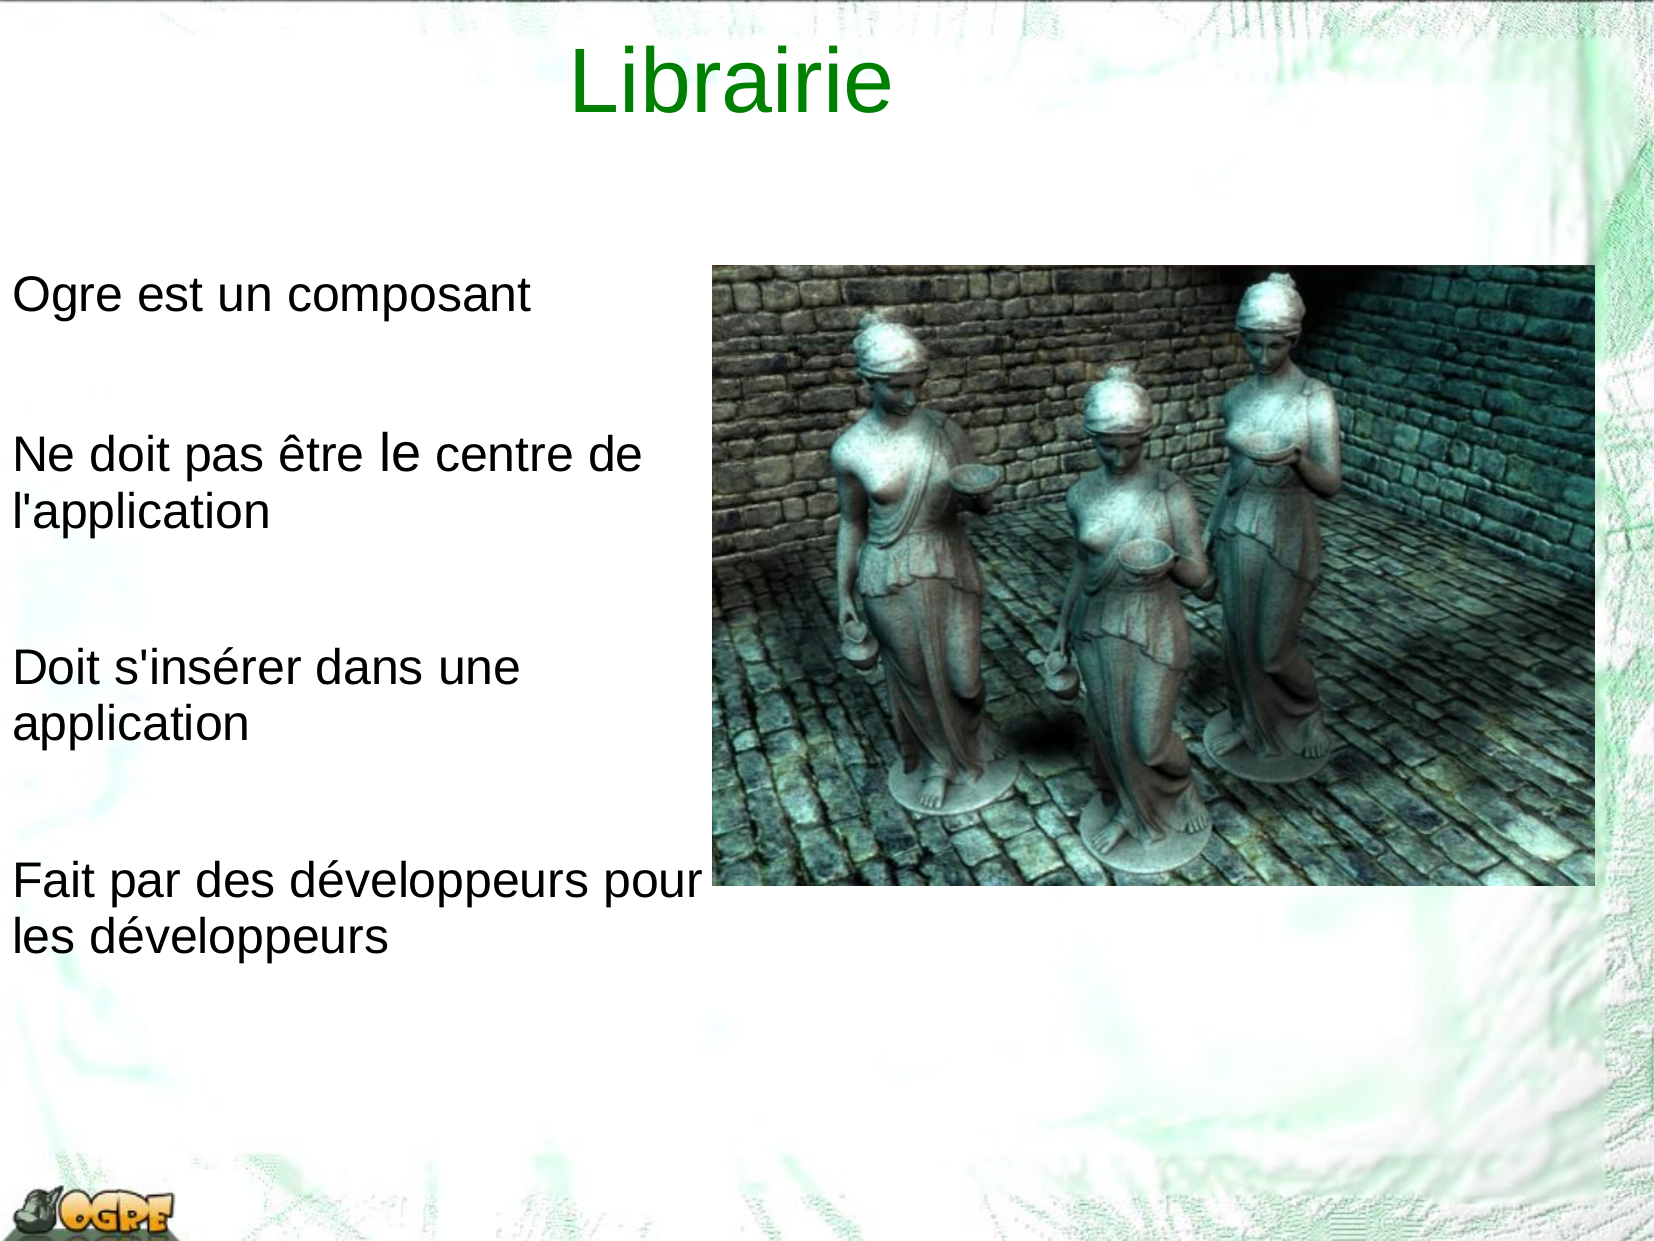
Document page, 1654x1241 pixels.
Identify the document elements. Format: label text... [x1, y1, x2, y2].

list Ogre est un composant Ne doit pas être le centre de l'application Doit s'insérer dans une application Fait par des développeurs pour les développeurs [12, 265, 709, 965]
picture [0, 0, 1654, 1241]
title Librairie [0, 0, 1477, 178]
